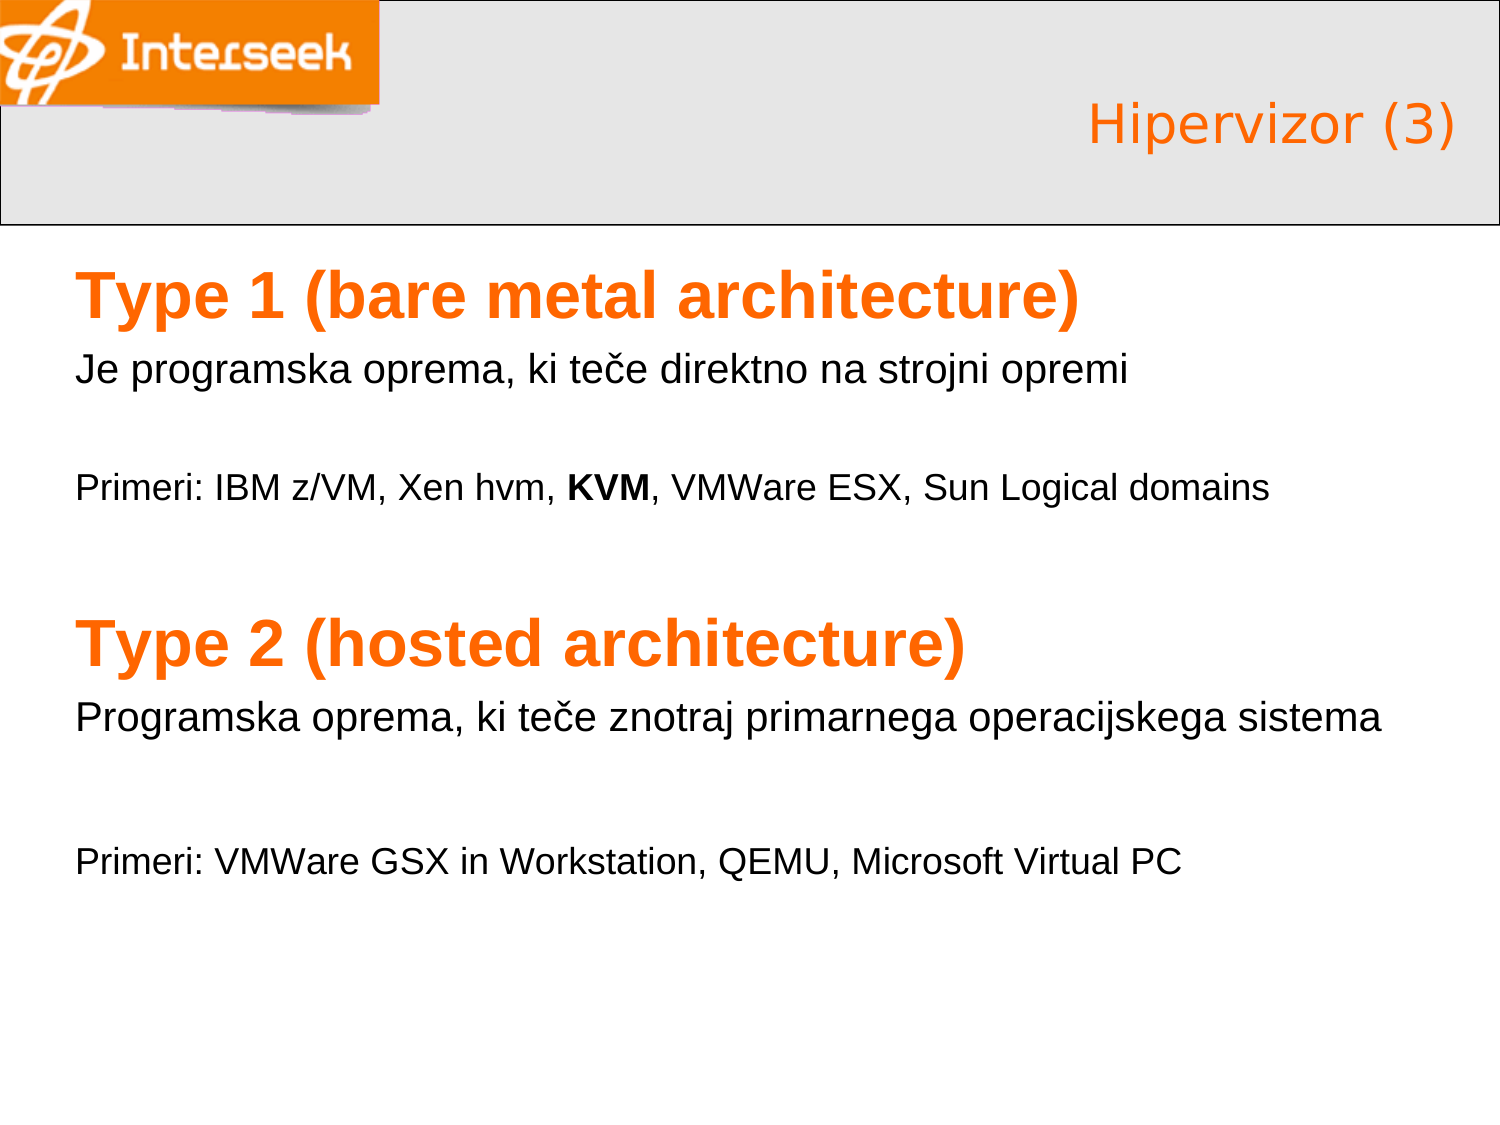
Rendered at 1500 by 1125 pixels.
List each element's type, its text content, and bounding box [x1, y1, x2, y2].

text_box [0, 0, 1500, 225]
list Type 1 (bare metal architecture) Je programska oprema, ki teče direktno na strojni opremi Primeri: IBM z/VM, Xen hvm, KVM, VMWare ESX, Sun Logical domains Type 2 (hosted architecture) Programska oprema, ki teče znotraj primarnega operacijskega sistema Primeri: VMWare GSX in Workstation, QEMU, Microsoft Virtual PC [75, 263, 1425, 1006]
title Hipervizor (3) [430, 31, 1459, 220]
picture [0, 0, 410, 120]
